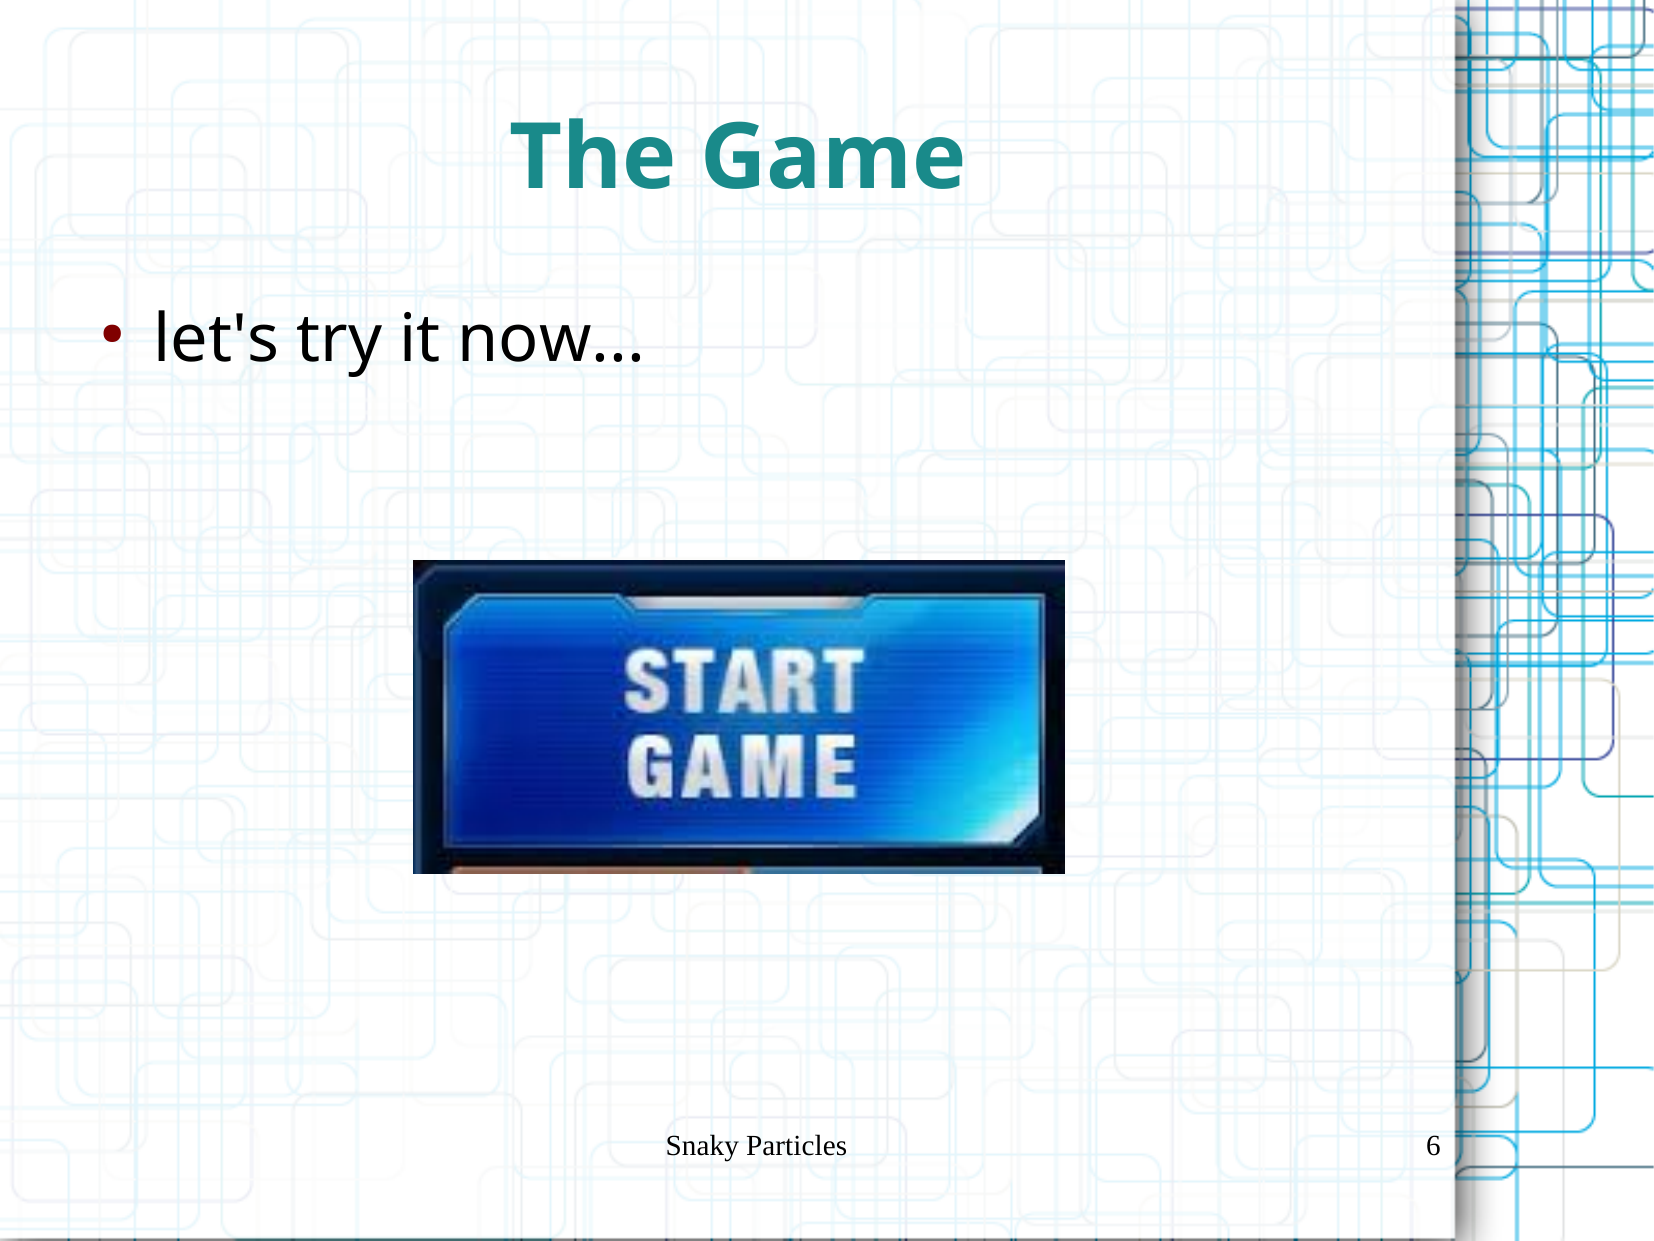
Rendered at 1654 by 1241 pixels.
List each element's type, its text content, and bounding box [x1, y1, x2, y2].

list let's try it now... [82, 290, 734, 1109]
title The Game [59, 49, 1418, 257]
picture [0, 0, 1654, 1241]
